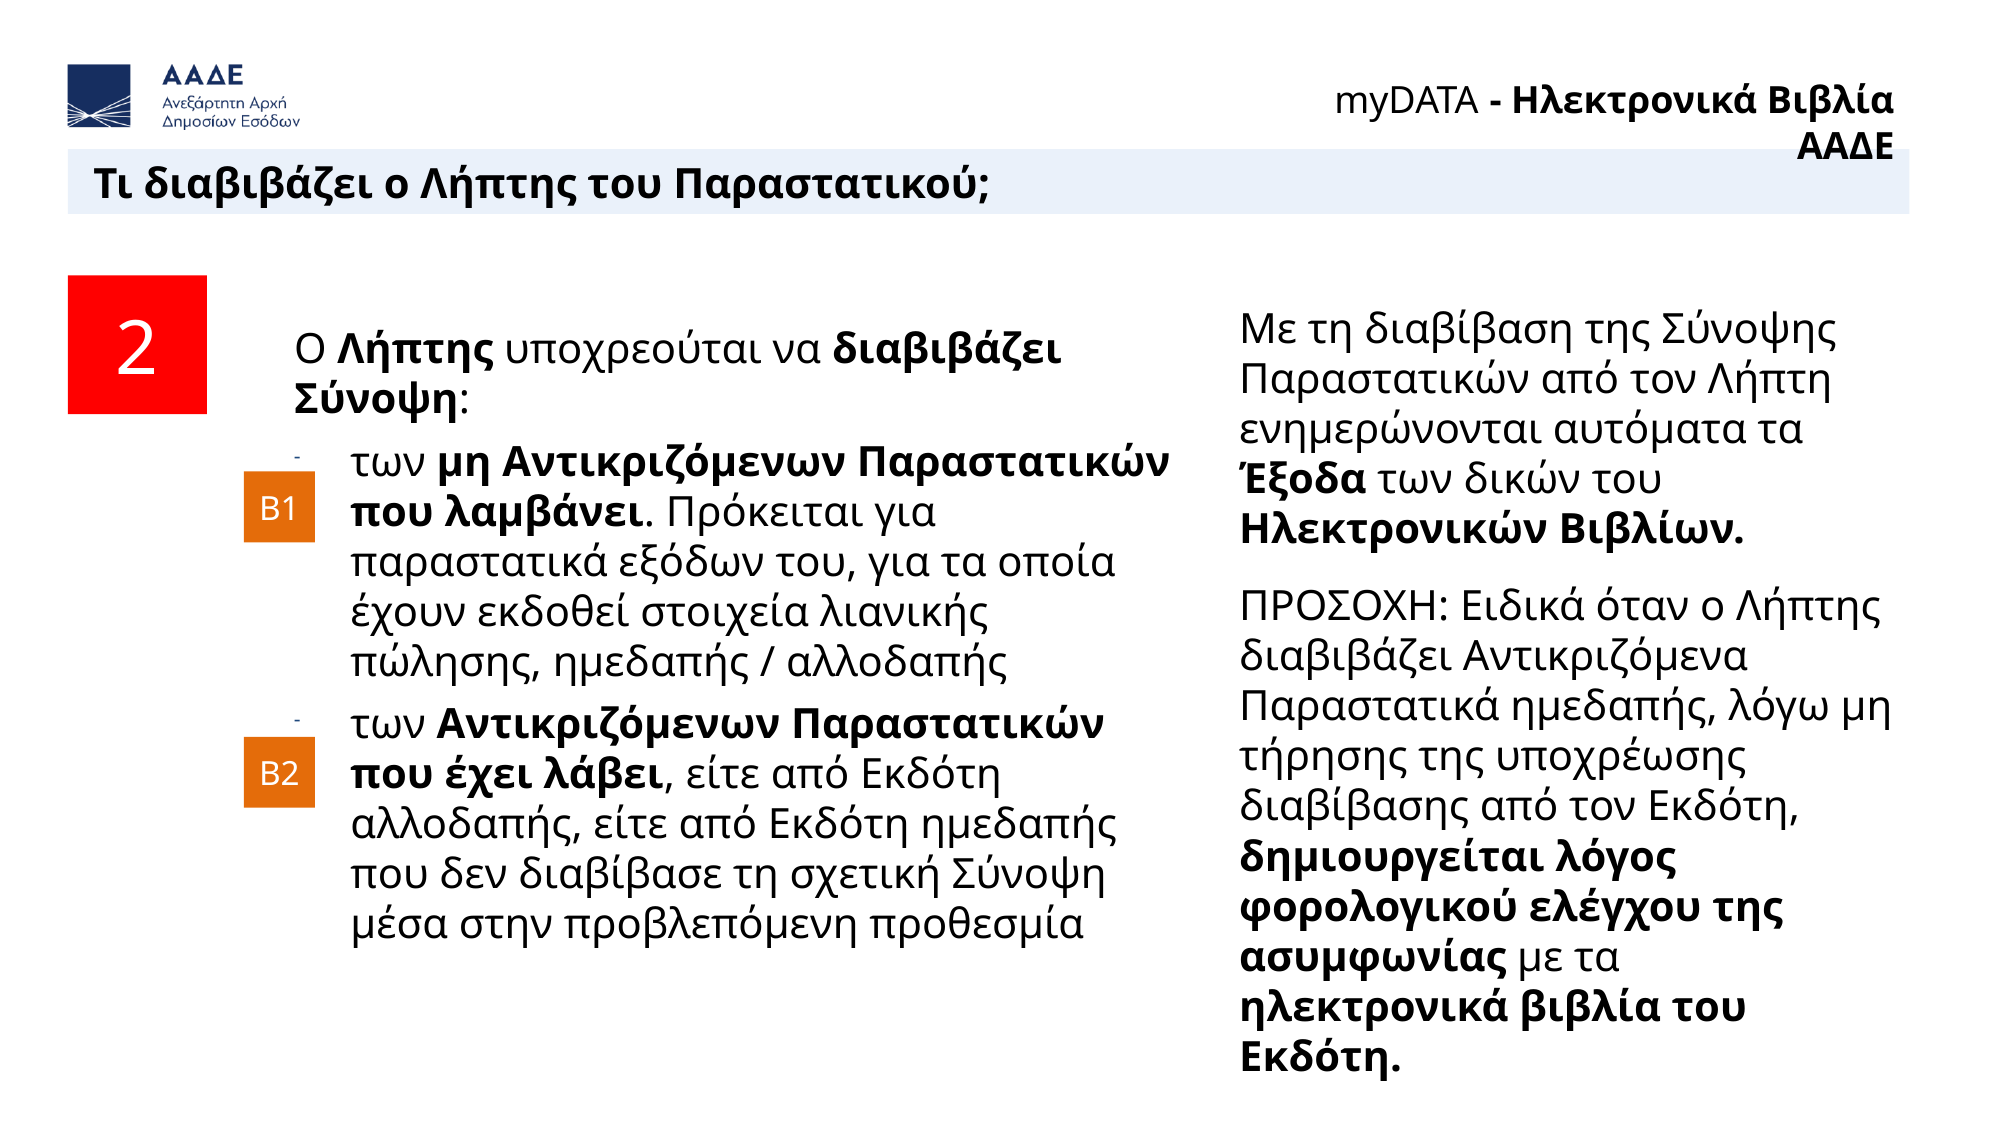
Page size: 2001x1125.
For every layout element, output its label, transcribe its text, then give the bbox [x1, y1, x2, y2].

text_box B2 [243, 736, 315, 808]
text_box Τι διαβιβάζει ο Λήπτης του Παραστατικού; [67, 149, 1910, 214]
text_box 2 [67, 275, 207, 415]
text_box Ο Λήπτης υποχρεούται να διαβιβάζει Σύνοψη: των μη Αντικριζόμενων Παραστατικών που λαμβάνει. Πρόκειται για παραστατικά εξόδων του, για τα οποία έχουν εκδοθεί στοιχεία λιανικής πώλησης, ημεδαπής / αλλοδαπής των Αντικριζόμενων Παραστατικών που έχει λάβει, είτε από Εκδότη αλλοδαπής, είτε από Εκδότη ημεδαπής που δεν διαβίβασε τη σχετική Σύνοψη μέσα στην προβλεπόμενη προθεσμία [279, 314, 1189, 955]
text_box myDATA - Ηλεκτρονικά Βιβλία ΑΑΔΕ [1271, 64, 1910, 175]
text_box Με τη διαβίβαση της Σύνοψης Παραστατικών από τον Λήπτη ενημερώνονται αυτόματα τα Έξοδα των δικών του Ηλεκτρονικών Βιβλίων. ΠΡΟΣΟΧΗ: Ειδικά όταν ο Λήπτης διαβιβάζει Αντικριζόμενα Παραστατικά ημεδαπής, λόγω μη τήρησης της υποχρέωσης διαβίβασης από τον Εκδότη, δημιουργείται λόγος φορολογικού ελέγχου της ασυμφωνίας με τα ηλεκτρονικά βιβλία του Εκδότη. [1224, 294, 1910, 1087]
picture [67, 64, 304, 130]
text_box B1 [243, 471, 315, 543]
